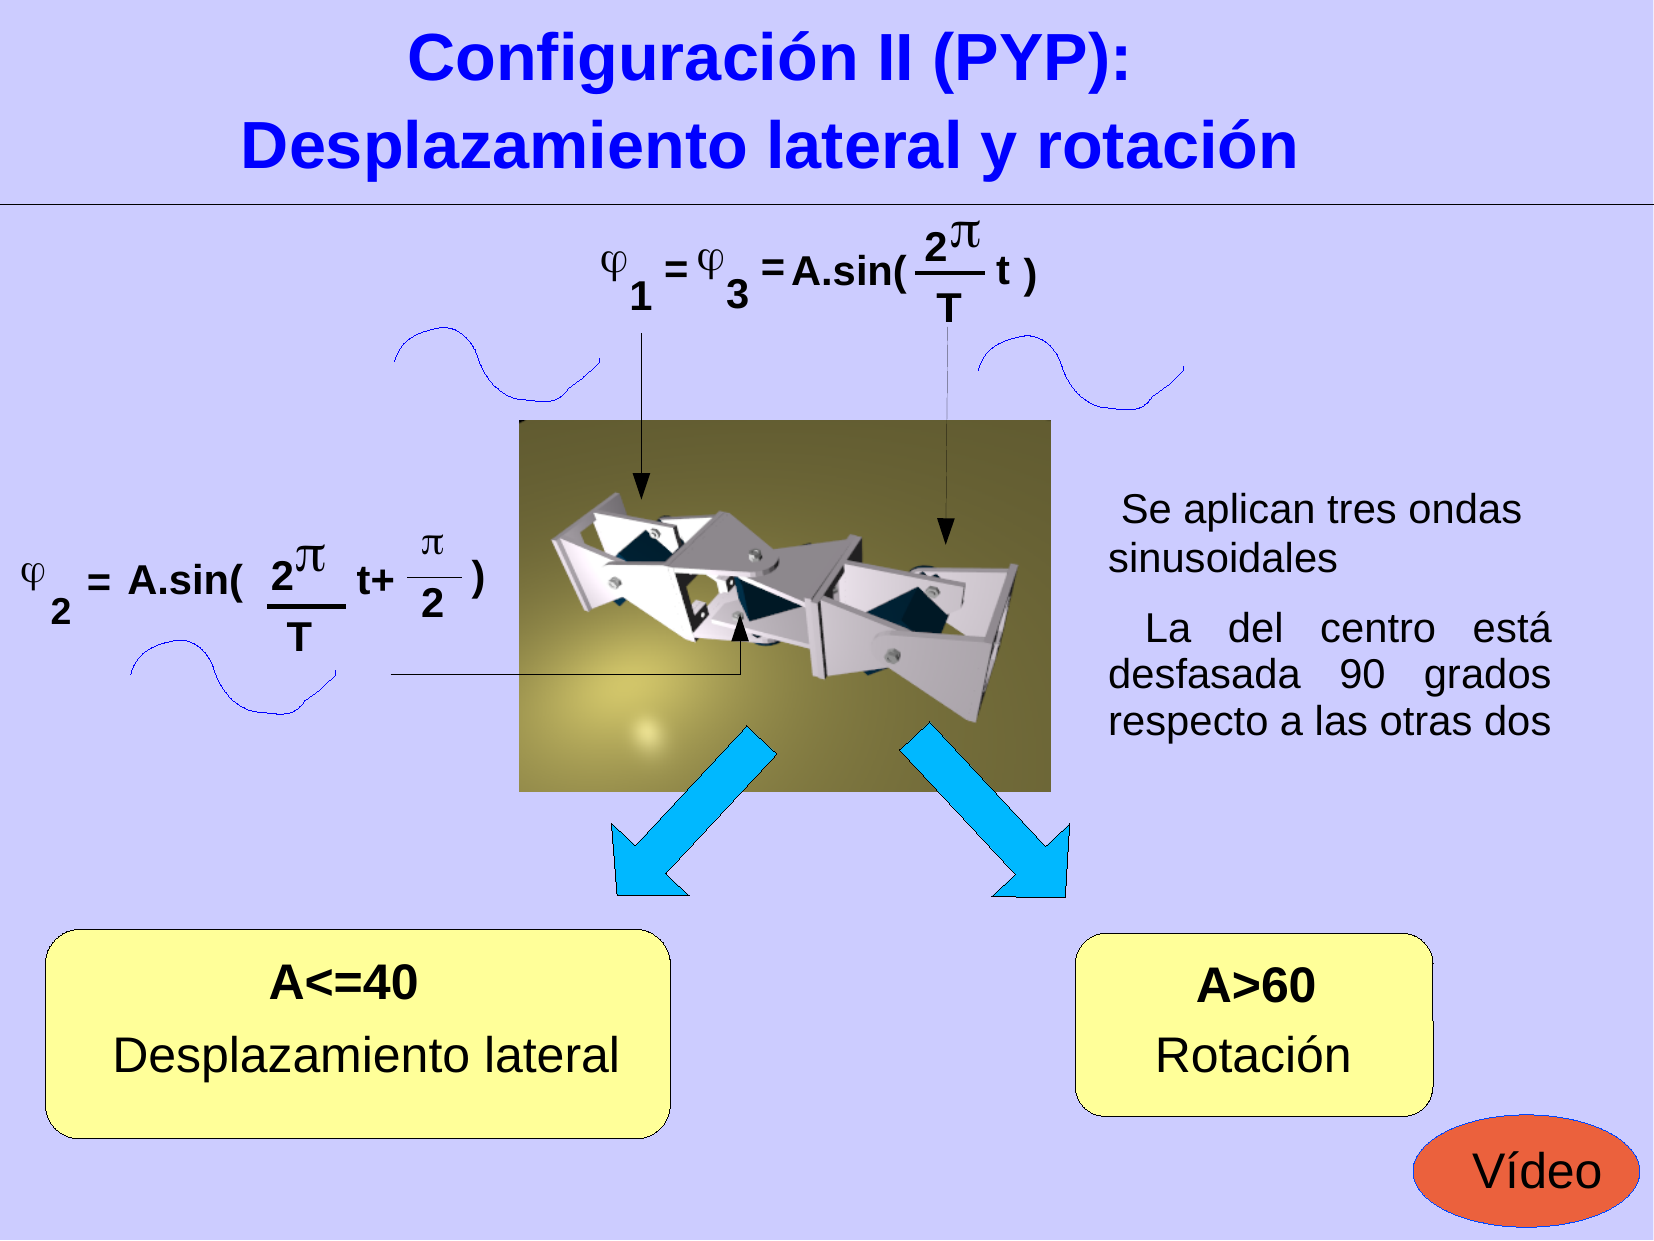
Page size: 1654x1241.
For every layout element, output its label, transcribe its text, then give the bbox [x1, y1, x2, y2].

text_box = [760, 243, 790, 311]
text_box p [949, 208, 985, 283]
text_box 3 [725, 270, 750, 335]
text_box 2 [924, 223, 953, 291]
text_box t+ [356, 556, 396, 603]
text_box Se aplican tres ondas sinusoidales La del centro está desfasada 90 grados respecto a las otras dos [1108, 479, 1631, 747]
text_box Rotación [1154, 1026, 1382, 1083]
text_box = [86, 559, 118, 628]
text_box T [936, 284, 967, 352]
text_box = [664, 245, 694, 313]
text_box j [20, 553, 53, 623]
text_box [611, 725, 777, 896]
text_box A<=40 [268, 954, 432, 1011]
picture [519, 420, 1051, 792]
text_box [1075, 933, 1434, 1117]
text_box A.sin( [127, 556, 260, 625]
text_box [1413, 1114, 1640, 1228]
text_box 2 [270, 552, 303, 626]
text_box ) [1023, 250, 1041, 318]
text_box Desplazamiento lateral [112, 1026, 632, 1083]
text_box [45, 929, 671, 1139]
text_box p [295, 532, 328, 607]
text_box p [421, 525, 451, 577]
text_box 1 [629, 272, 653, 337]
text_box t [996, 247, 1030, 315]
text_box j [696, 238, 727, 299]
text_box A.sin( [791, 247, 930, 315]
text_box ) [471, 552, 490, 621]
text_box 2 [50, 591, 73, 643]
text_box 2 [421, 579, 451, 638]
text_box A>60 [1195, 956, 1360, 1013]
text_box T [286, 614, 322, 688]
text_box j [600, 241, 631, 301]
text_box [899, 721, 1070, 898]
text_box Vídeo [1472, 1142, 1603, 1199]
title Configuración II (PYP): Desplazamiento lateral y rotación [132, 0, 1408, 191]
